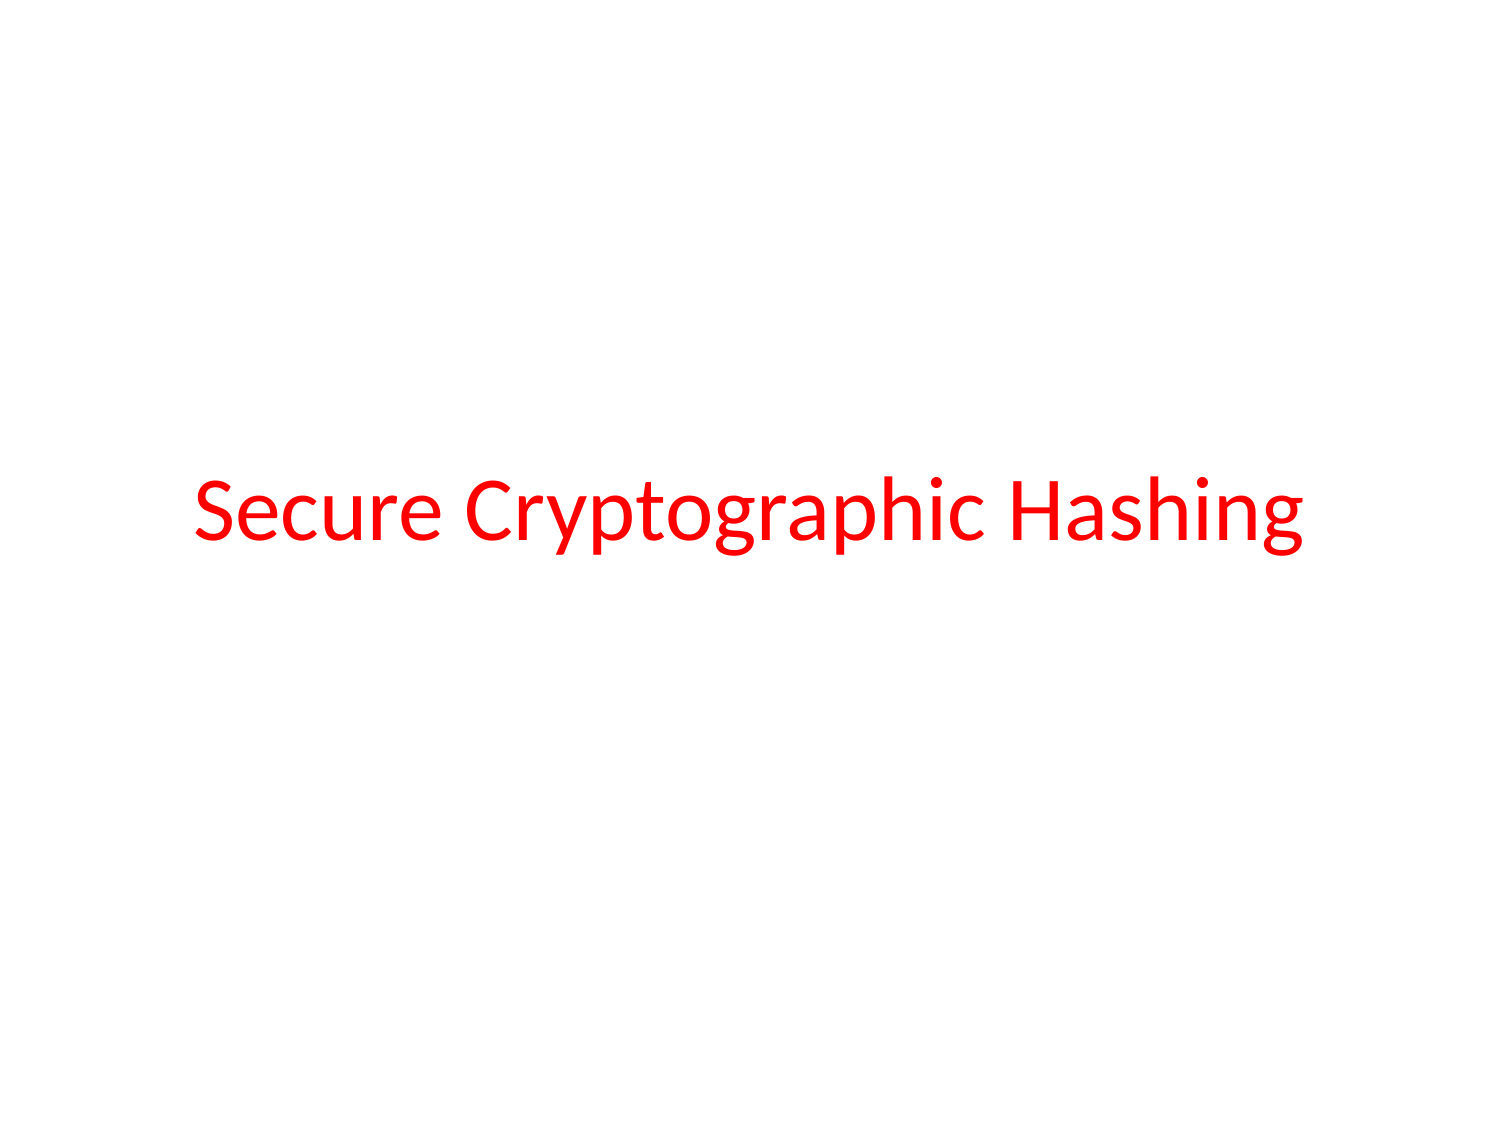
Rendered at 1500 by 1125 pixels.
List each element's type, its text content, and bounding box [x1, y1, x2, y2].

text_box Secure Cryptographic Hashing [75, 396, 1425, 613]
